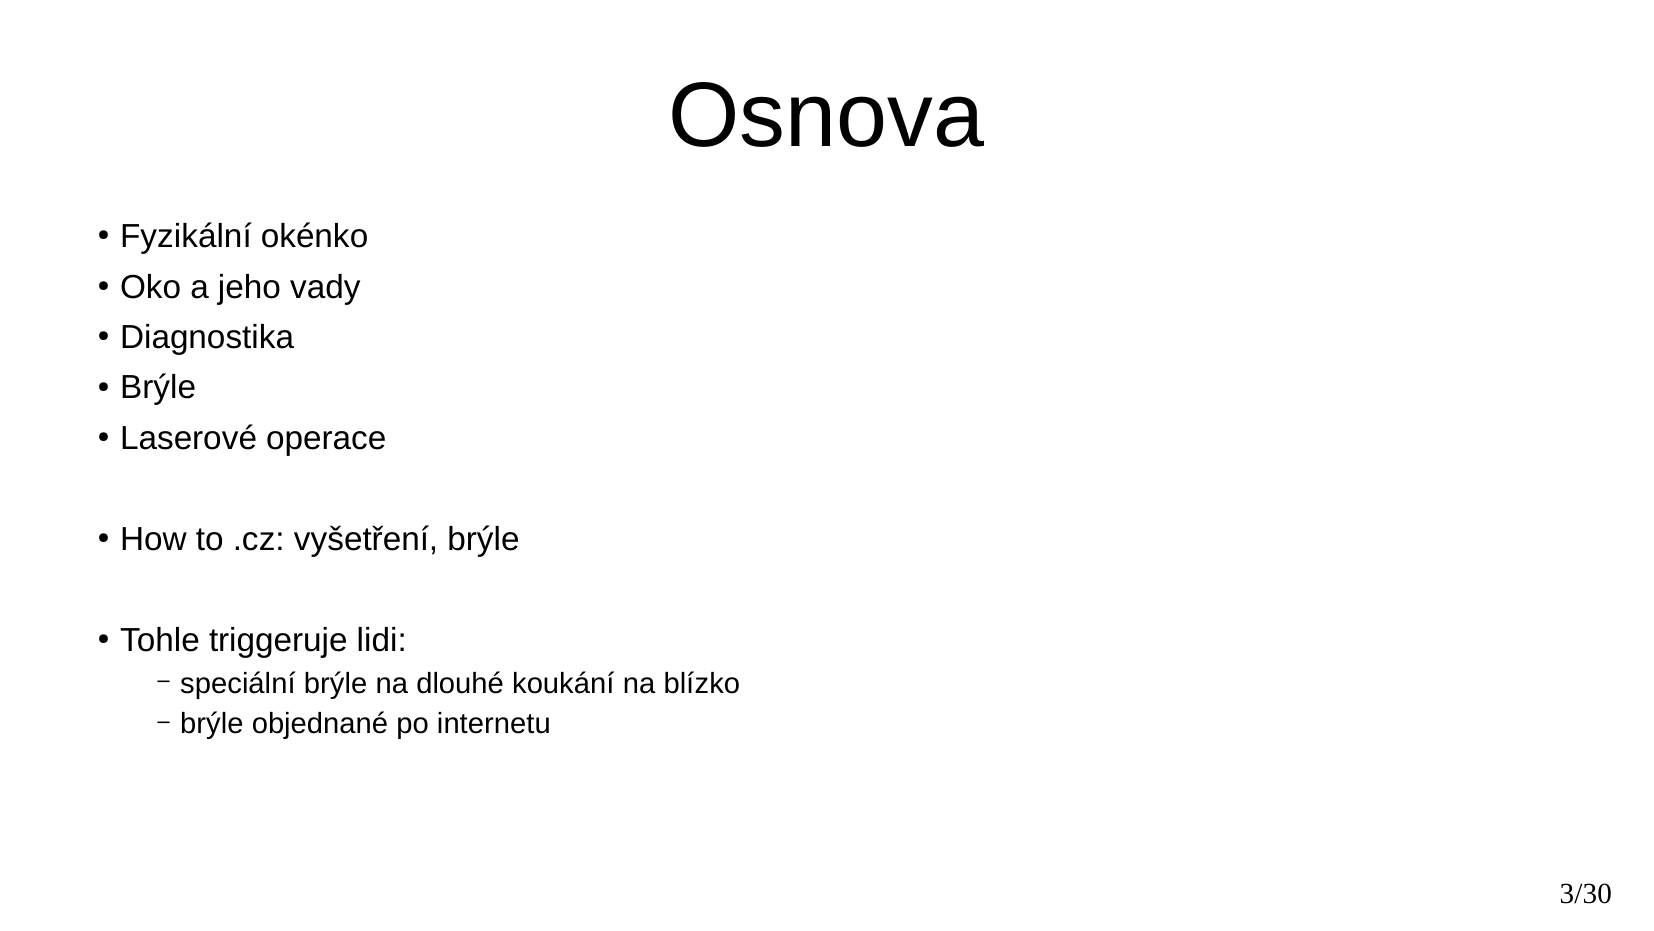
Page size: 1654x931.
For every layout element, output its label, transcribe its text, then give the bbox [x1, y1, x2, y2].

list Fyzikální okénko Oko a jeho vady Diagnostika Brýle Laserové operace How to .cz: vyšetření, brýle Tohle triggeruje lidi: speciální brýle na dlouhé koukání na blízko brýle objednané po internetu [82, 217, 1571, 757]
title Osnova [82, 37, 1571, 193]
